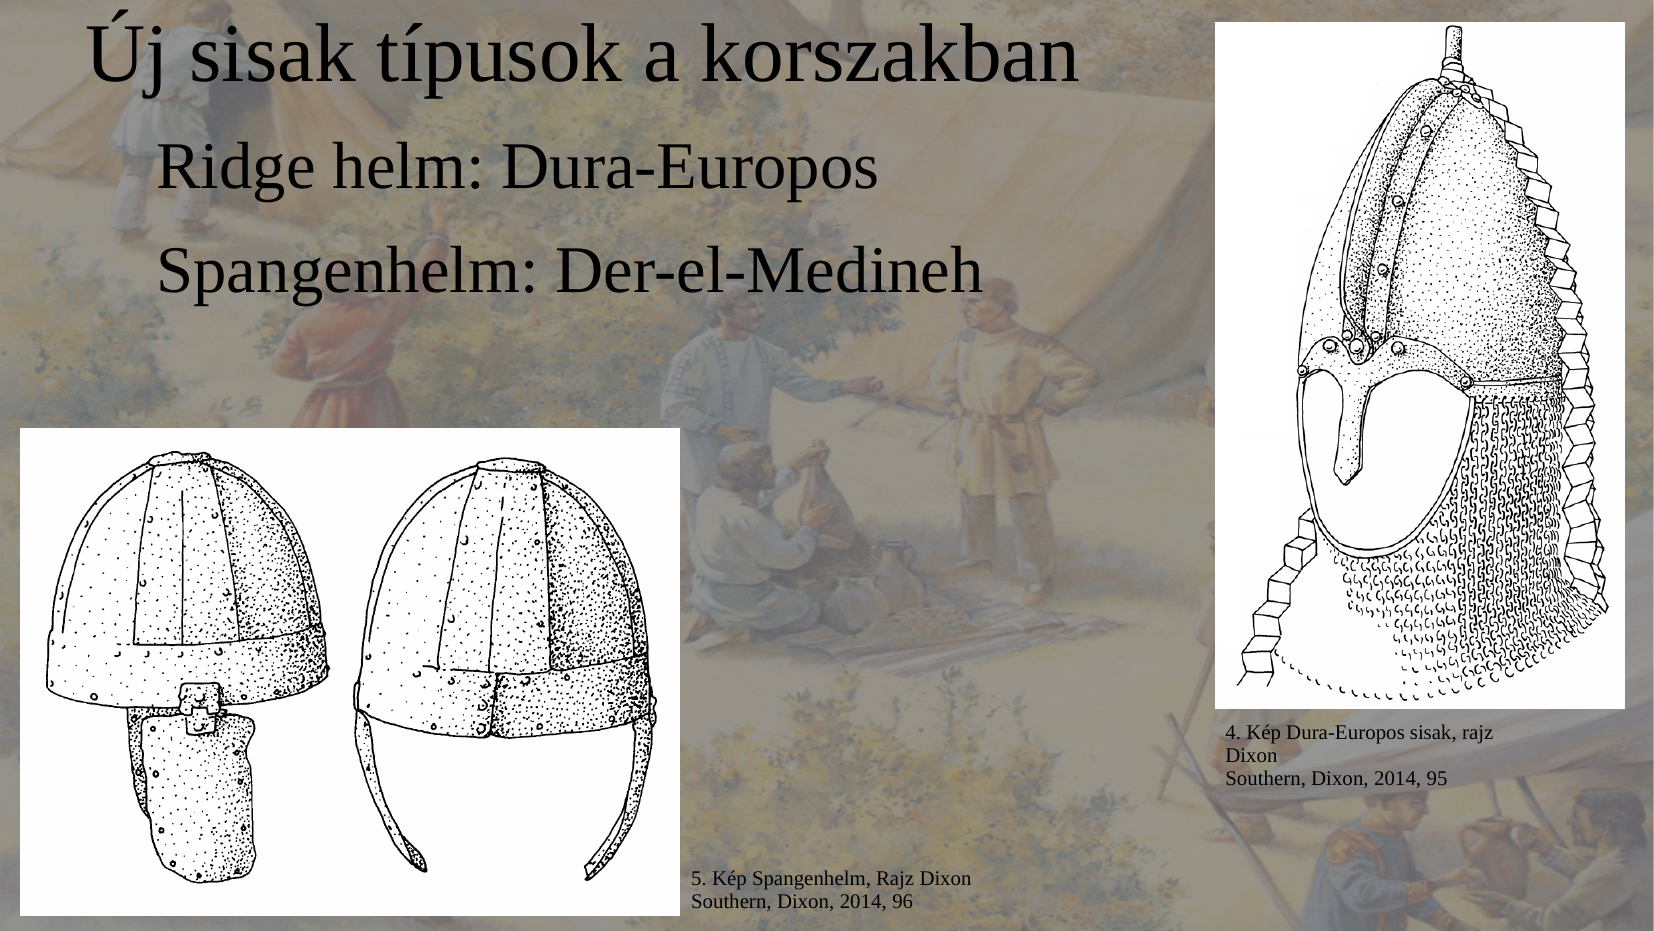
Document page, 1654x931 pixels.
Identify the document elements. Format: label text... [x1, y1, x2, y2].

list 5. Kép Spangenhelm, Rajz Dixon Southern, Dixon, 2014, 96 [620, 867, 975, 931]
text_box Új sisak típusok a korszakban Ridge helm: Dura-Europos Spangenhelm: Der-el-Medineh [0, 0, 1477, 452]
picture [0, 0, 1654, 931]
text_box 4. Kép Dura-Europos sisak, rajz Dixon Southern, Dixon, 2014, 95 [1210, 713, 1565, 798]
